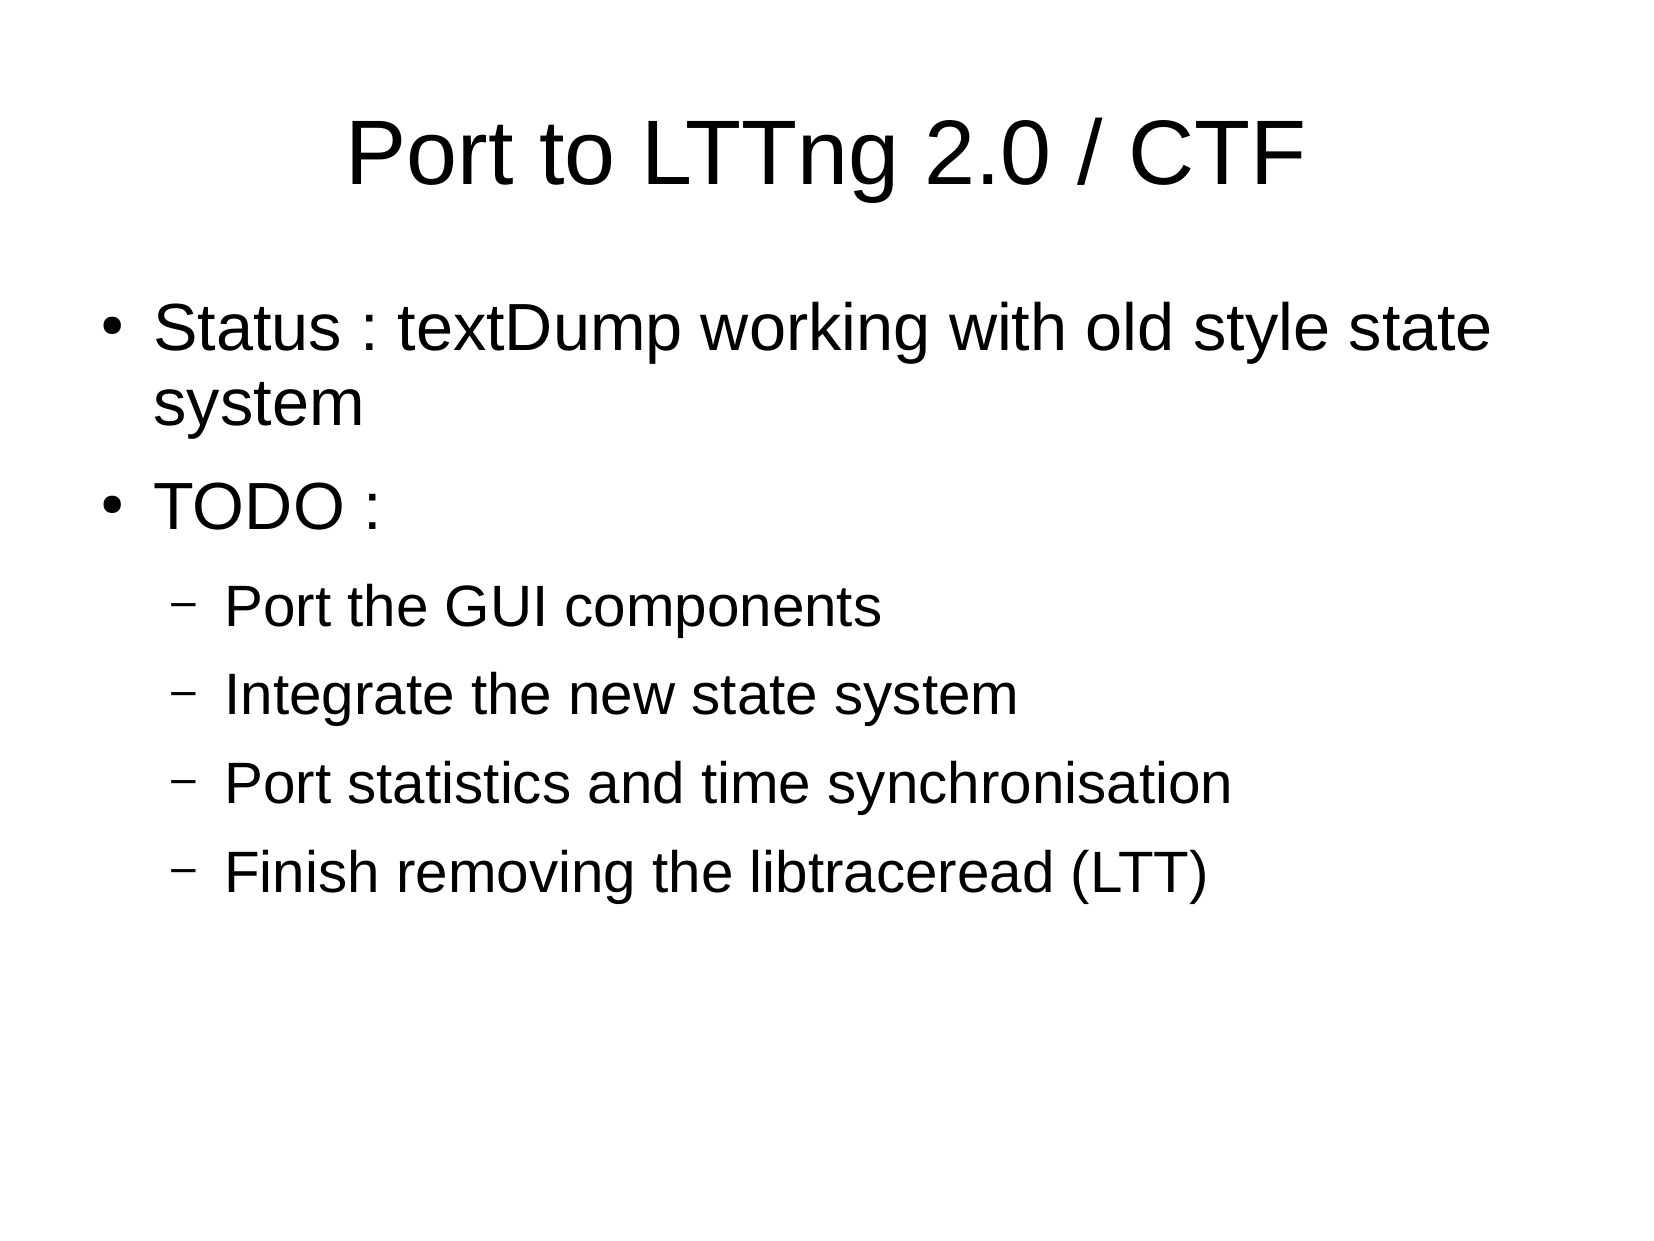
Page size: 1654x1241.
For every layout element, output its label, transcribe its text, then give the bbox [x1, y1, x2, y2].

list Status : textDump working with old style state system TODO : Port the GUI components Integrate the new state system Port statistics and time synchronisation Finish removing the libtraceread (LTT) [82, 290, 1538, 1010]
title Port to LTTng 2.0 / CTF [82, 49, 1571, 257]
